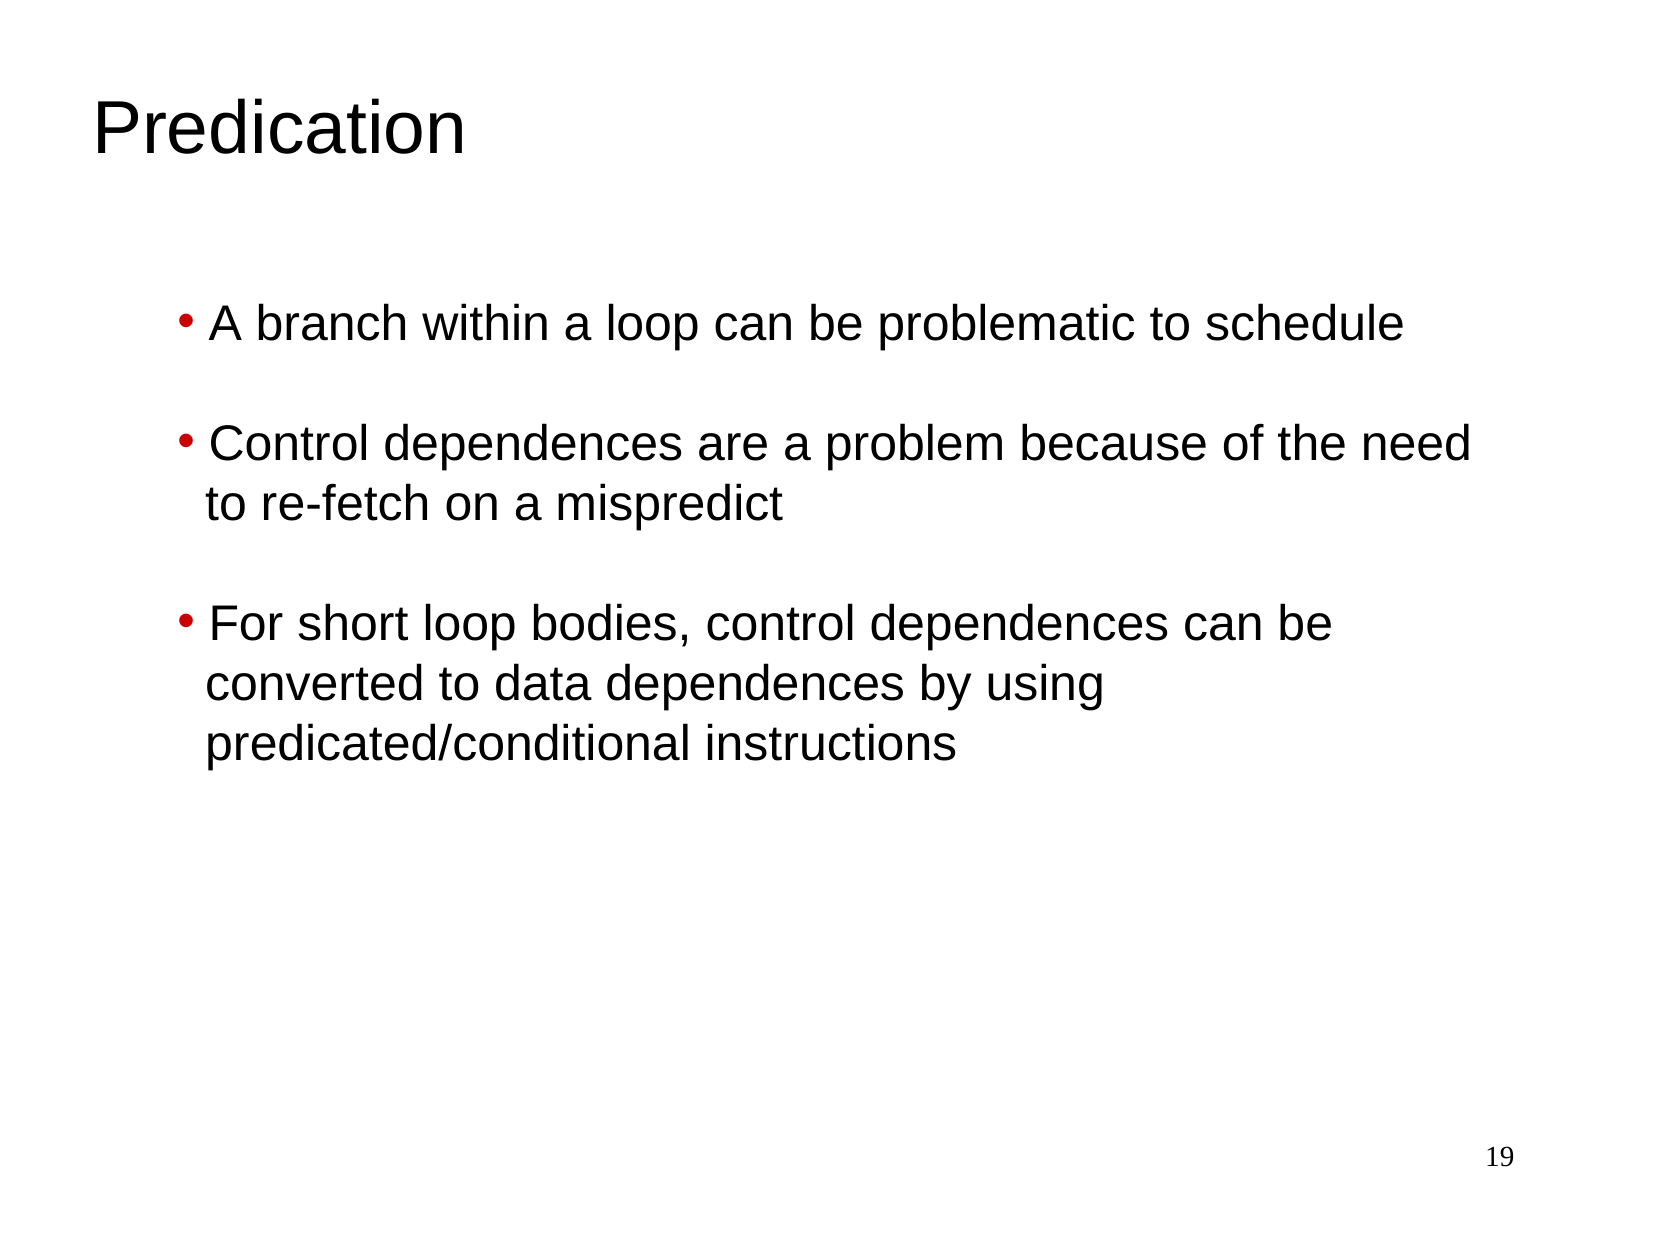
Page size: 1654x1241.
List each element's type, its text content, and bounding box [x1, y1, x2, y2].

text_box Predication [77, 71, 483, 177]
text_box <number> [1184, 1129, 1530, 1213]
text_box A branch within a loop can be problematic to schedule Control dependences are a problem because of the need to re-fetch on a mispredict For short loop bodies, control dependences can be converted to data dependences by using predicated/conditional instructions [162, 282, 1488, 779]
